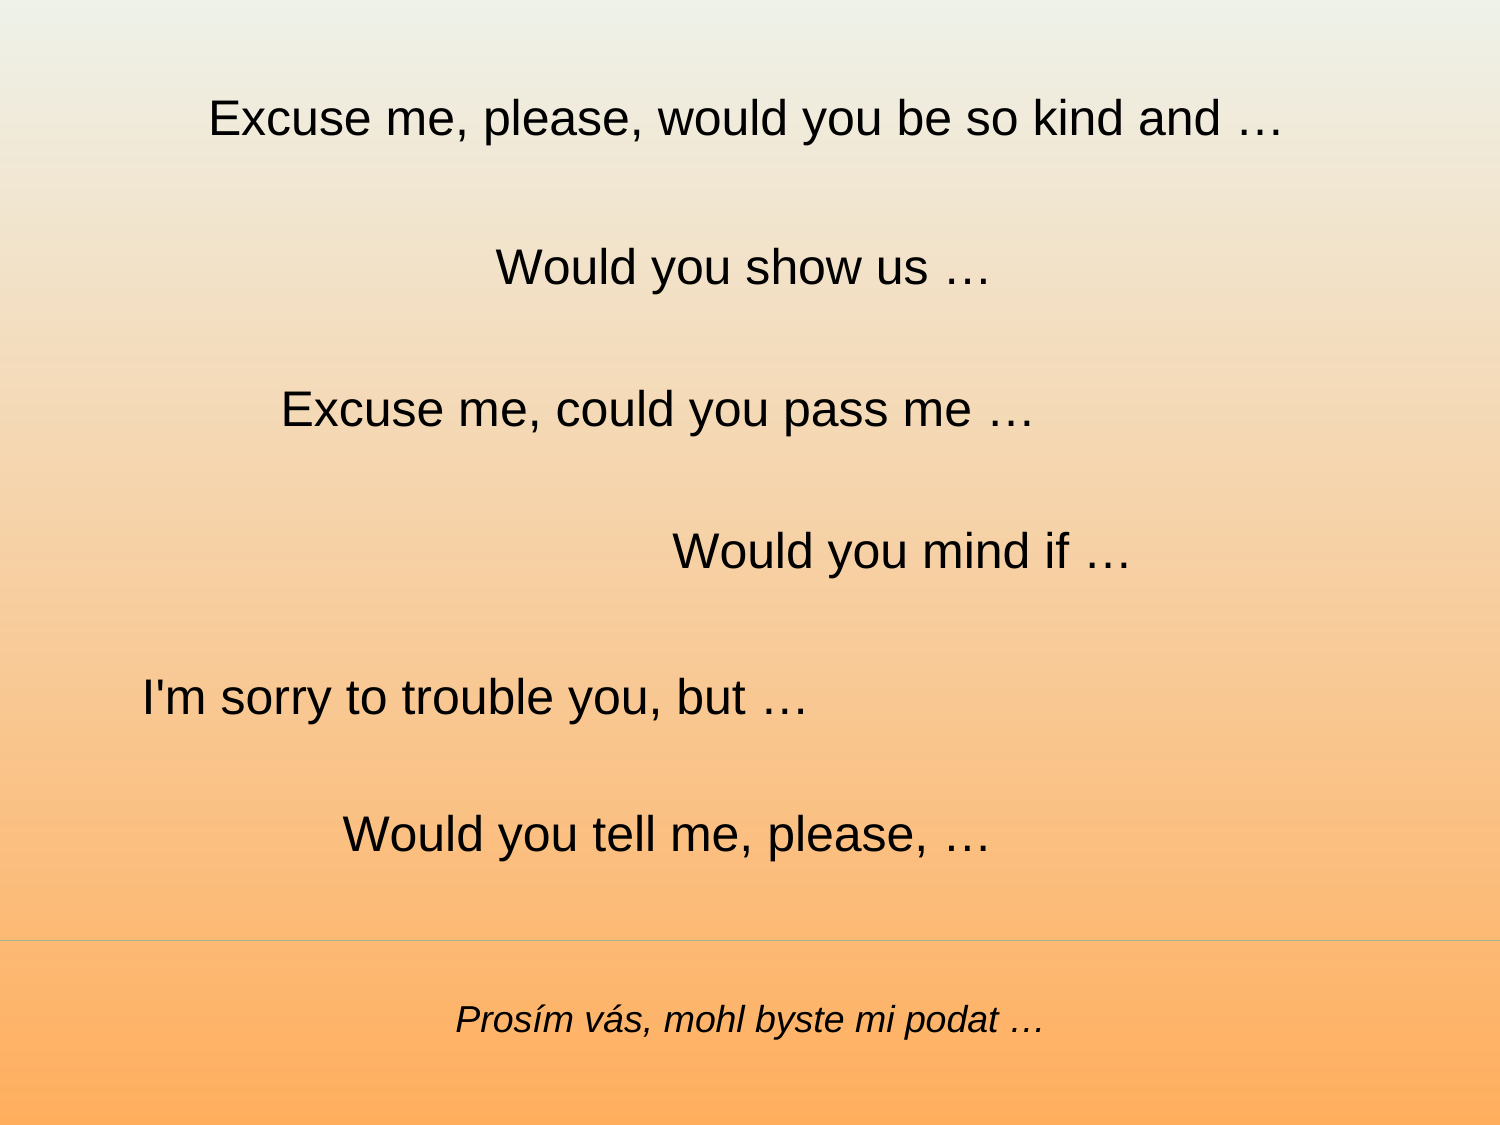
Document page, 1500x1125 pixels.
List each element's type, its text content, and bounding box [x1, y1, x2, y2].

text_box Would you tell me, please, … [327, 793, 1008, 870]
text_box I'm sorry to trouble you, but … [126, 656, 826, 733]
text_box Prosím vás, mohl byste mi podat … [440, 987, 1062, 1049]
text_box Excuse me, please, would you be so kind and … [0, 78, 1495, 154]
text_box Would you show us … [480, 227, 1008, 303]
text_box Excuse me, could you pass me … [265, 368, 1052, 444]
text_box Would you mind if … [657, 510, 1149, 586]
